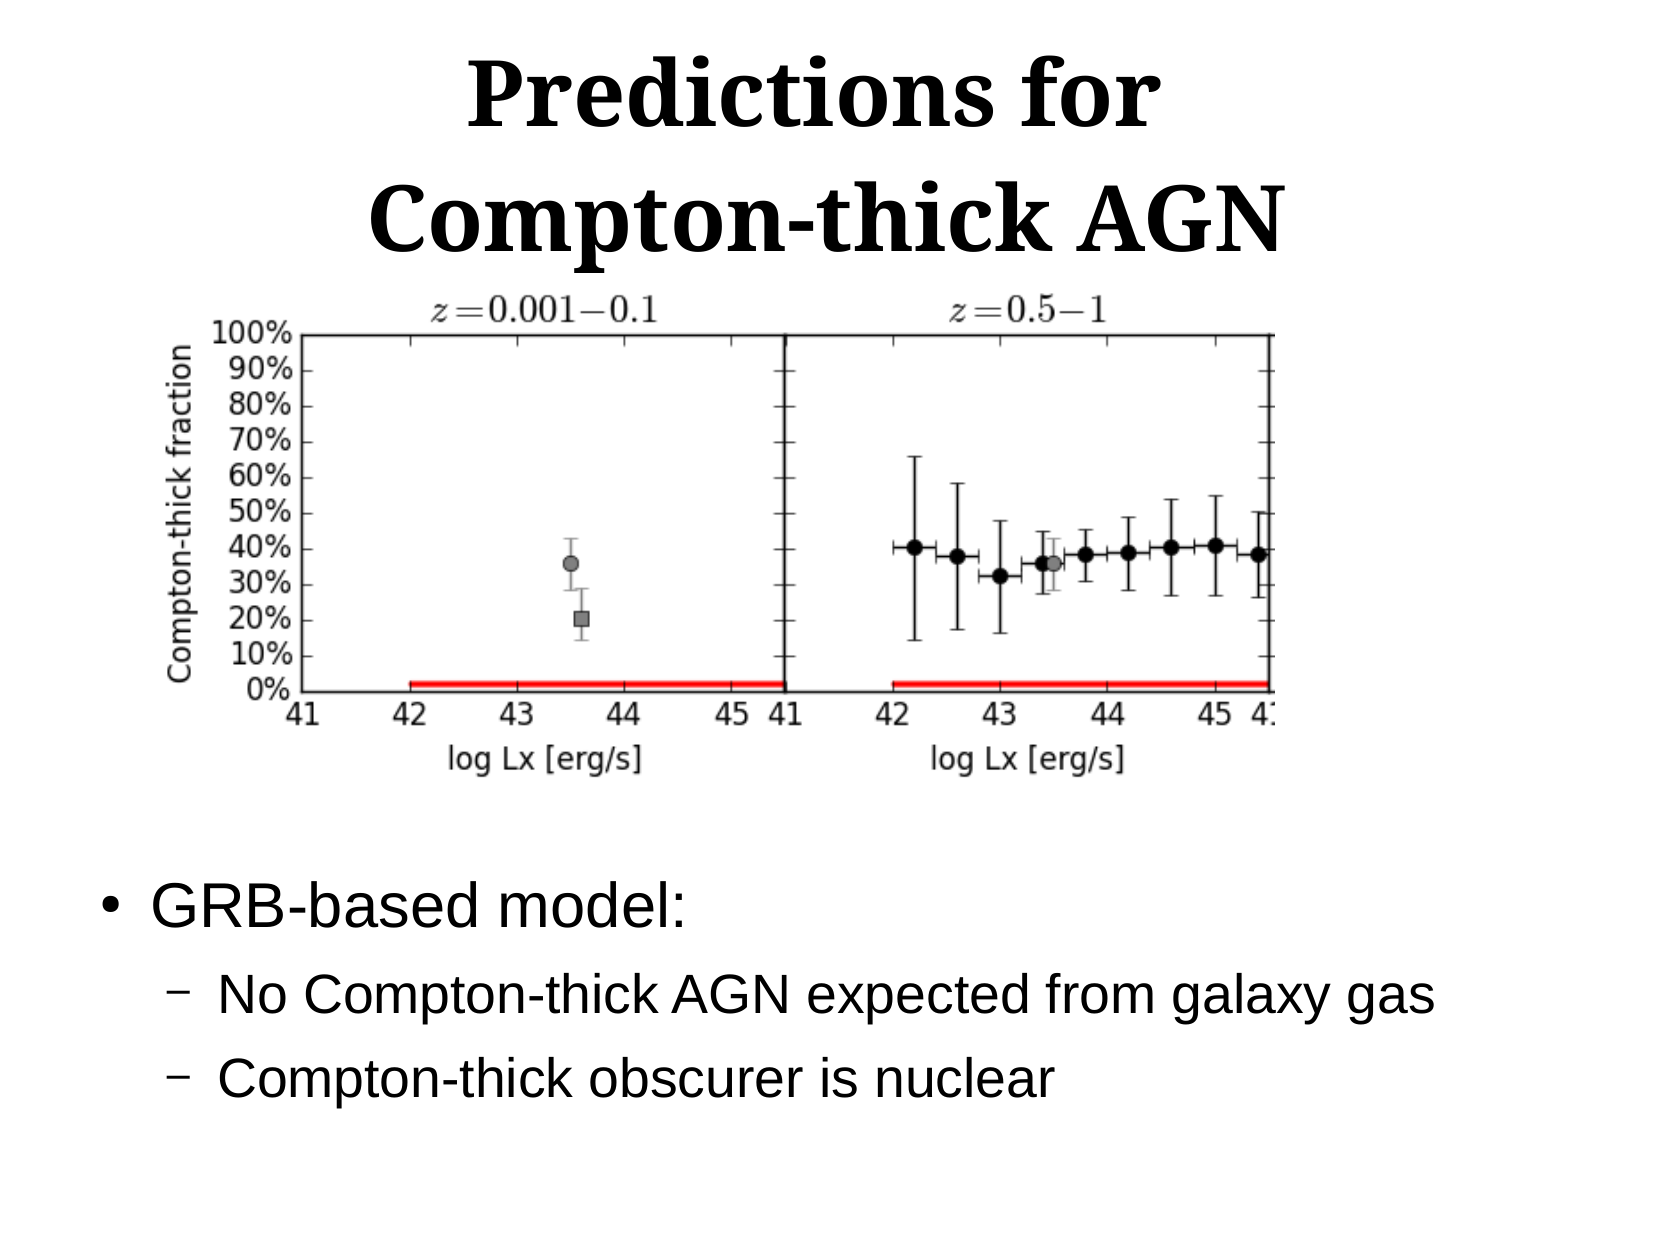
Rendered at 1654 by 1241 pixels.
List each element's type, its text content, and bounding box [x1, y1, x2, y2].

title Predictions for Compton-thick AGN [82, 48, 1571, 258]
list GRB-based model: No Compton-thick AGN expected from galaxy gas Compton-thick obscurer is nuclear [82, 870, 1571, 1111]
picture [150, 276, 1276, 796]
